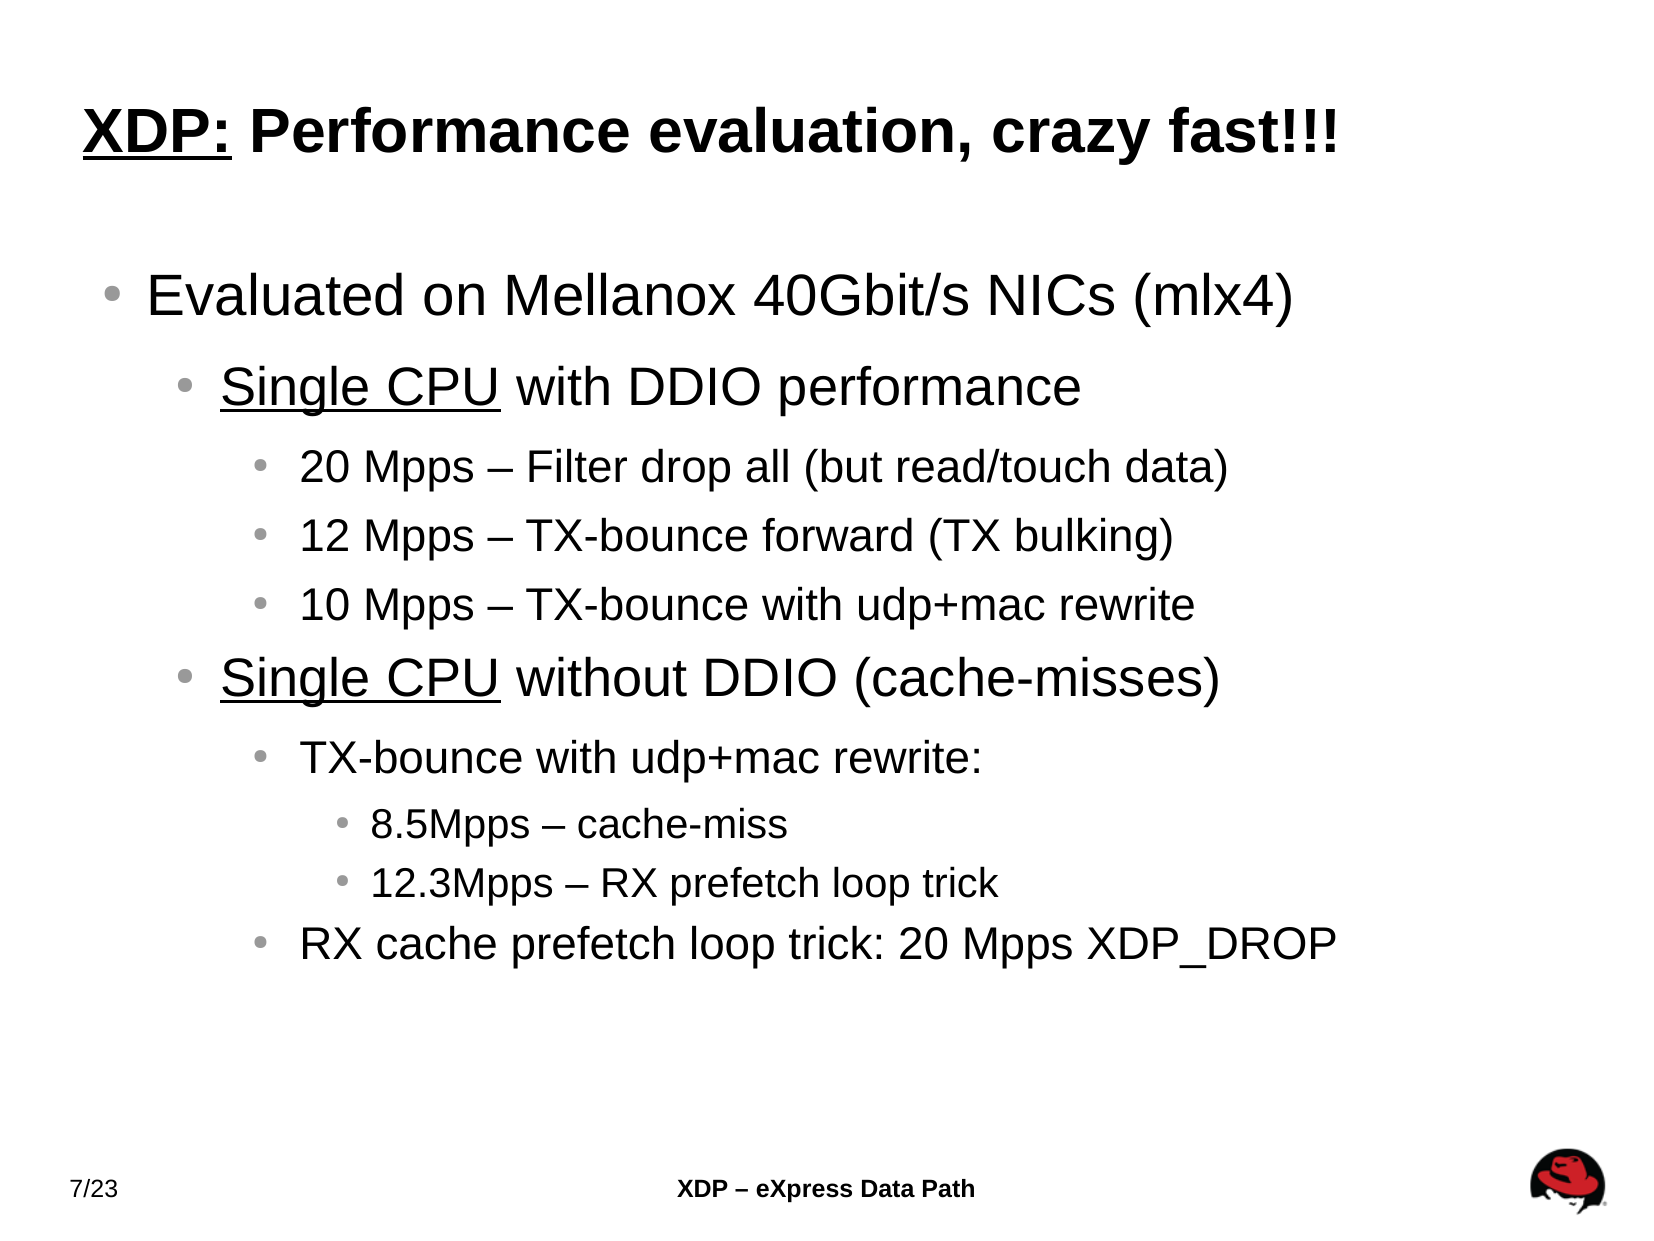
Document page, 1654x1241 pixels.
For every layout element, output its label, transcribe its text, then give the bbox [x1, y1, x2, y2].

list Evaluated on Mellanox 40Gbit/s NICs (mlx4) Single CPU with DDIO performance 20 Mpps – Filter drop all (but read/touch data) 12 Mpps – TX-bounce forward (TX bulking) 10 Mpps – TX-bounce with udp+mac rewrite Single CPU without DDIO (cache-misses) TX-bounce with udp+mac rewrite: 8.5Mpps – cache-miss 12.3Mpps – RX prefetch loop trick RX cache prefetch loop trick: 20 Mpps XDP_DROP [86, 262, 1576, 1163]
picture [1529, 1146, 1613, 1224]
title XDP: Performance evaluation, crazy fast!!! [82, 37, 1571, 226]
